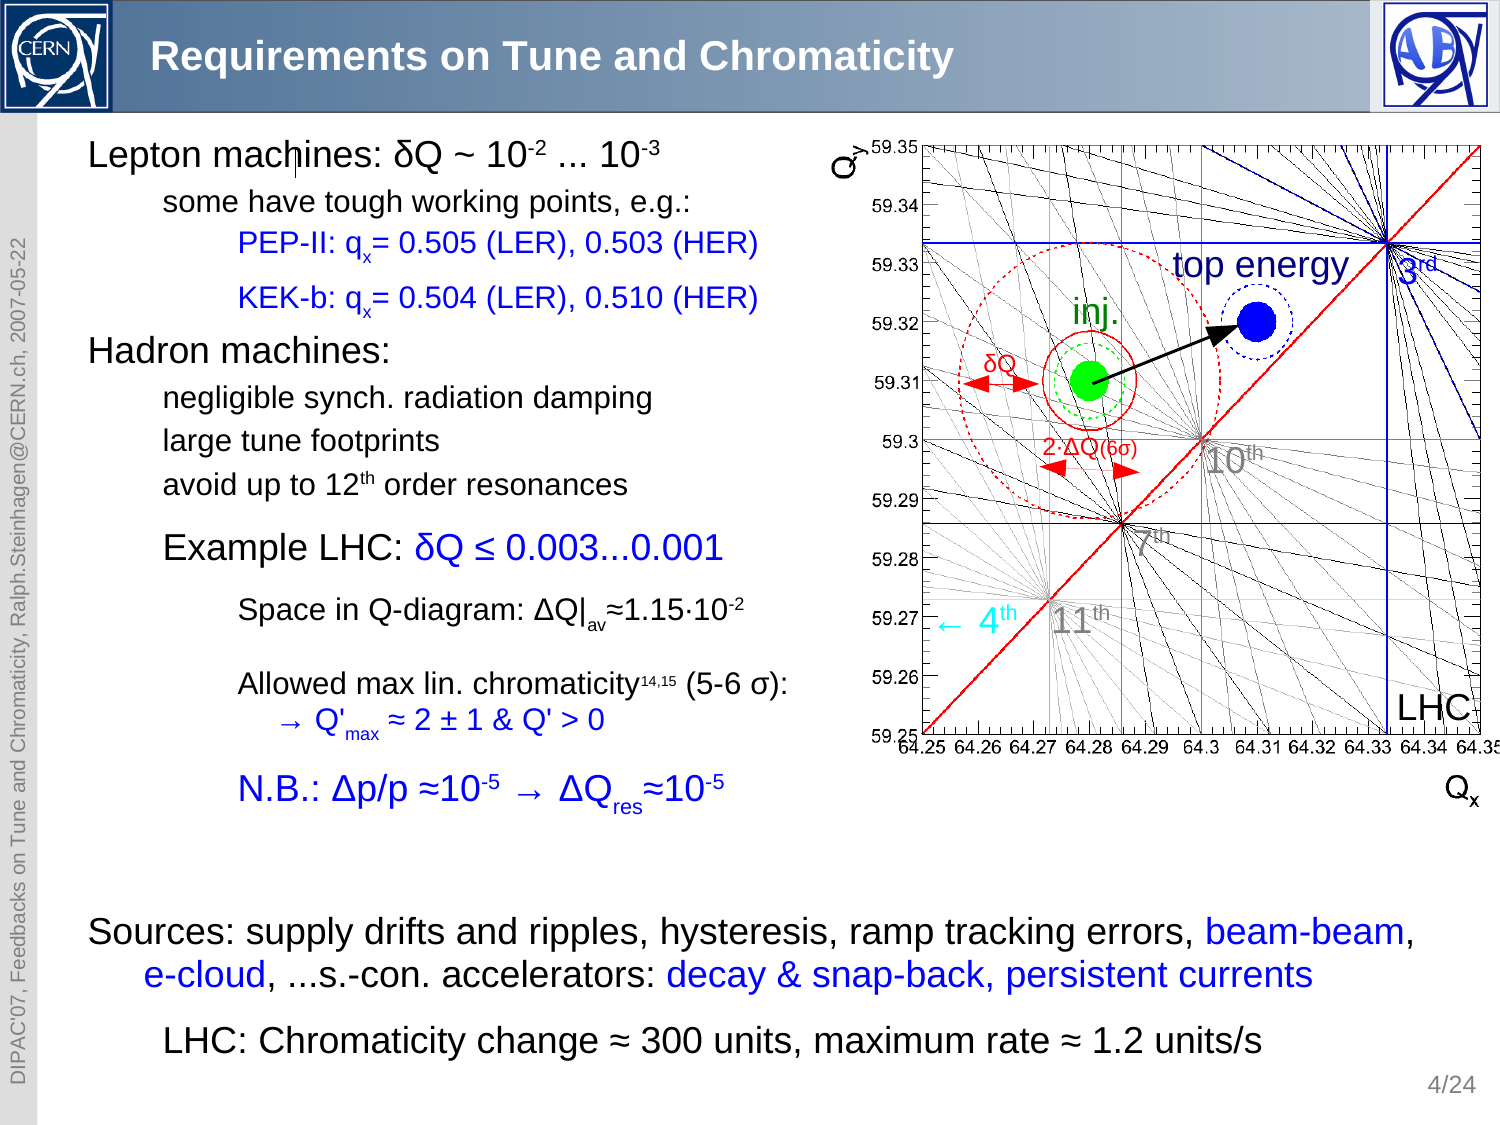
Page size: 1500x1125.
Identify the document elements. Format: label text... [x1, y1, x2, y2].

text_box 11th [1051, 590, 1111, 650]
text_box ← 4th [944, 590, 1004, 650]
list Lepton machines: δQ ~ 10-2 ... 10-3 some have tough working points, e.g.: PEP-II: qx= 0.505 (LER), 0.503 (HER) KEK-b: qx= 0.504 (LER), 0.510 (HER) Hadron machines: negligible synch. radiation damping large tune footprints avoid up to 12th order resonances Example LHC: δQ ≤ 0.003...0.001 Space in Q-diagram: ΔQ|av≈1.15∙10-2 Allowed max lin. chromaticity14,15 (5-6 σ): → Q'max ≈ 2 ± 1 & Q' > 0 N.B.: Δp/p ≈10-5 → ΔQres≈10-5 Sources: supply drifts and ripples, hysteresis, ramp tracking errors, beam-beam, e-cloud, ...s.-con. accelerators: decay & snap-back, persistent currents LHC: Chromaticity change ≈ 300 units, maximum rate ≈ 1.2 units/s [87, 132, 1438, 1063]
text_box 10th [1204, 431, 1264, 491]
text_box LHC [1381, 679, 1487, 736]
text_box top energy [1158, 236, 1365, 294]
picture [0, 0, 113, 113]
text_box δQ [968, 342, 1031, 386]
picture [1382, 1, 1489, 108]
text_box inj. [1057, 283, 1135, 341]
text_box 2∙ΔQ(6σ) [1027, 425, 1151, 469]
picture [809, 131, 1500, 816]
text_box 3rd [1387, 242, 1447, 302]
text_box 7th [1122, 513, 1182, 573]
title Requirements on Tune and Chromaticity [150, 0, 1201, 113]
